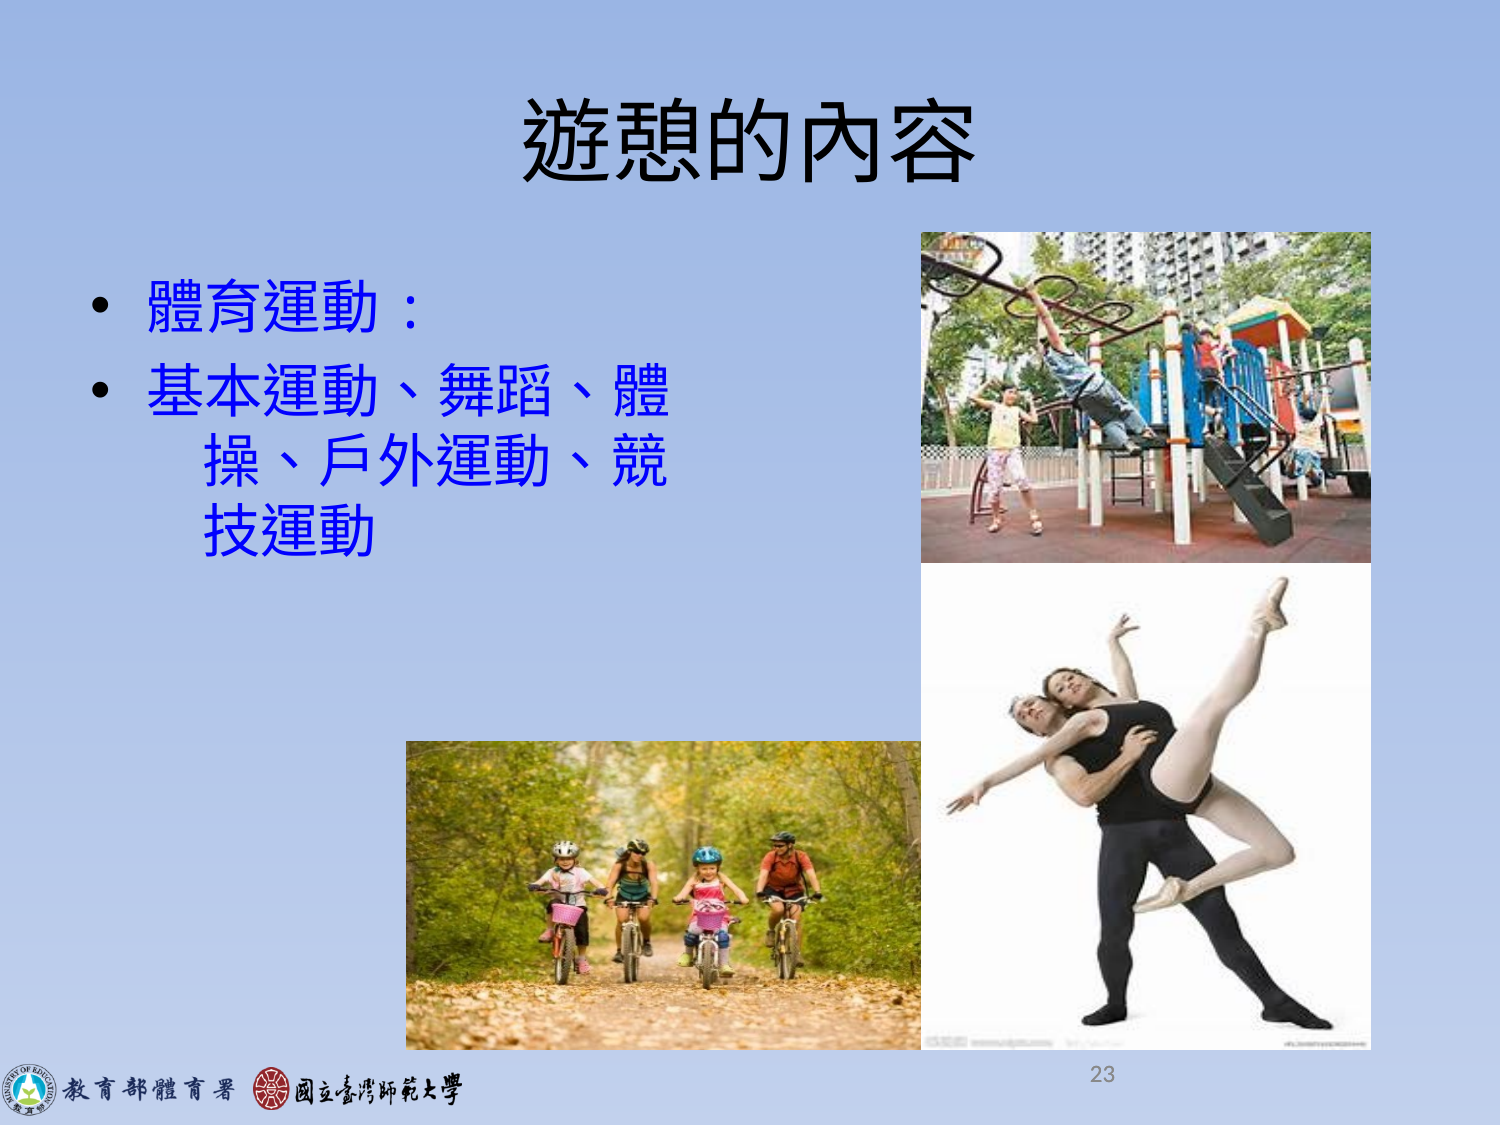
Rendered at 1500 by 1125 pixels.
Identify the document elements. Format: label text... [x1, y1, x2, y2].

text_box [1074, 1042, 1426, 1103]
picture [406, 232, 1371, 1050]
list 體育運動: 基本運動、舞蹈、體操、戶外運動、競技運動 [75, 262, 738, 1005]
title 遊憩的內容 [75, 45, 1426, 233]
